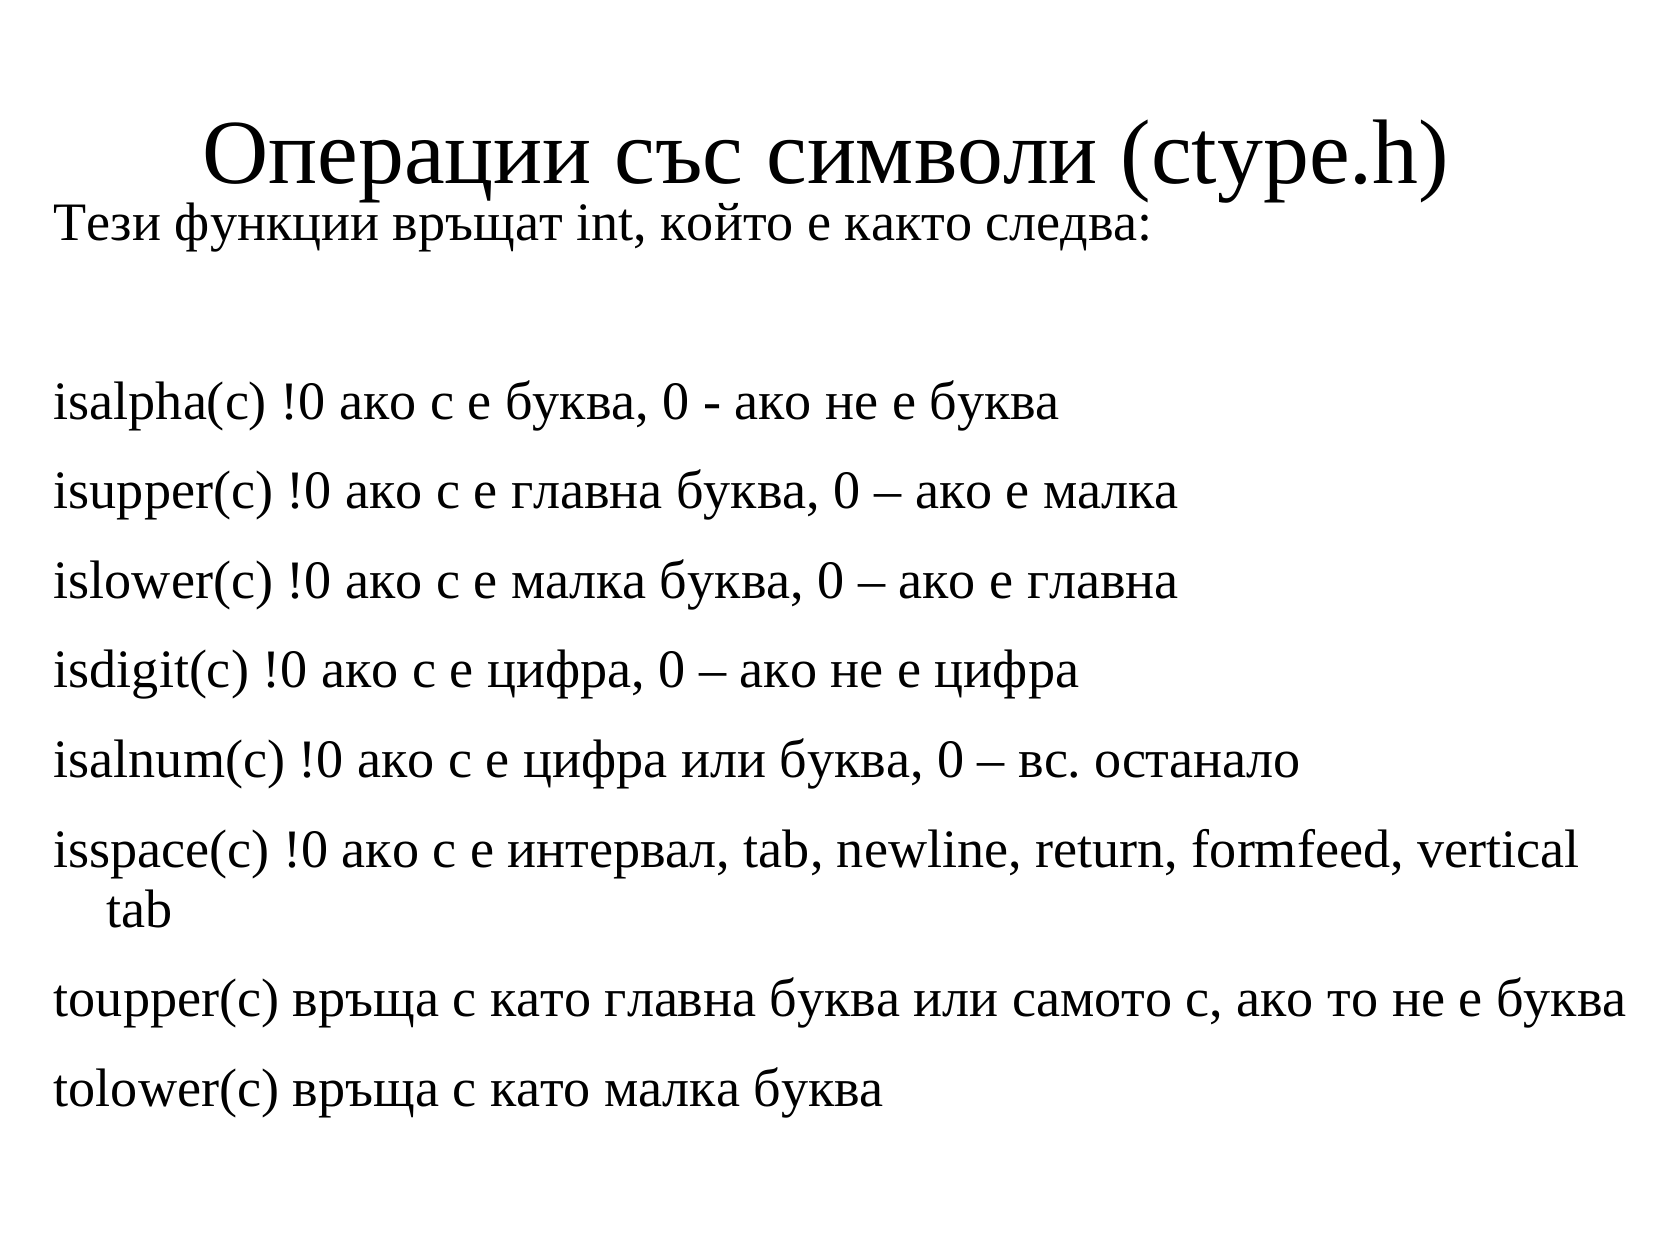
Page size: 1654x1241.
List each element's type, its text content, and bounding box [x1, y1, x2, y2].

list Тези функции връщат int, който е както следва: isalpha(c) !0 ако c е буква, 0 - ако не е буква isupper(c) !0 ако c е главна буква, 0 – ако е малка islower(c) !0 ако c е малка буква, 0 – ако е главна isdigit(c) !0 ако c е цифра, 0 – ако не е цифра isalnum(c) !0 ако c е цифра или буква, 0 – вс. останало isspace(c) !0 ако c е интервал, tab, newline, return, formfeed, vertical tab toupper(c) връща c като главна буква или самото c, ако то не е буква tolower(c) връща c като малка буква [36, 192, 1654, 1190]
title Операции със символи (ctype.h) [82, 49, 1571, 192]
